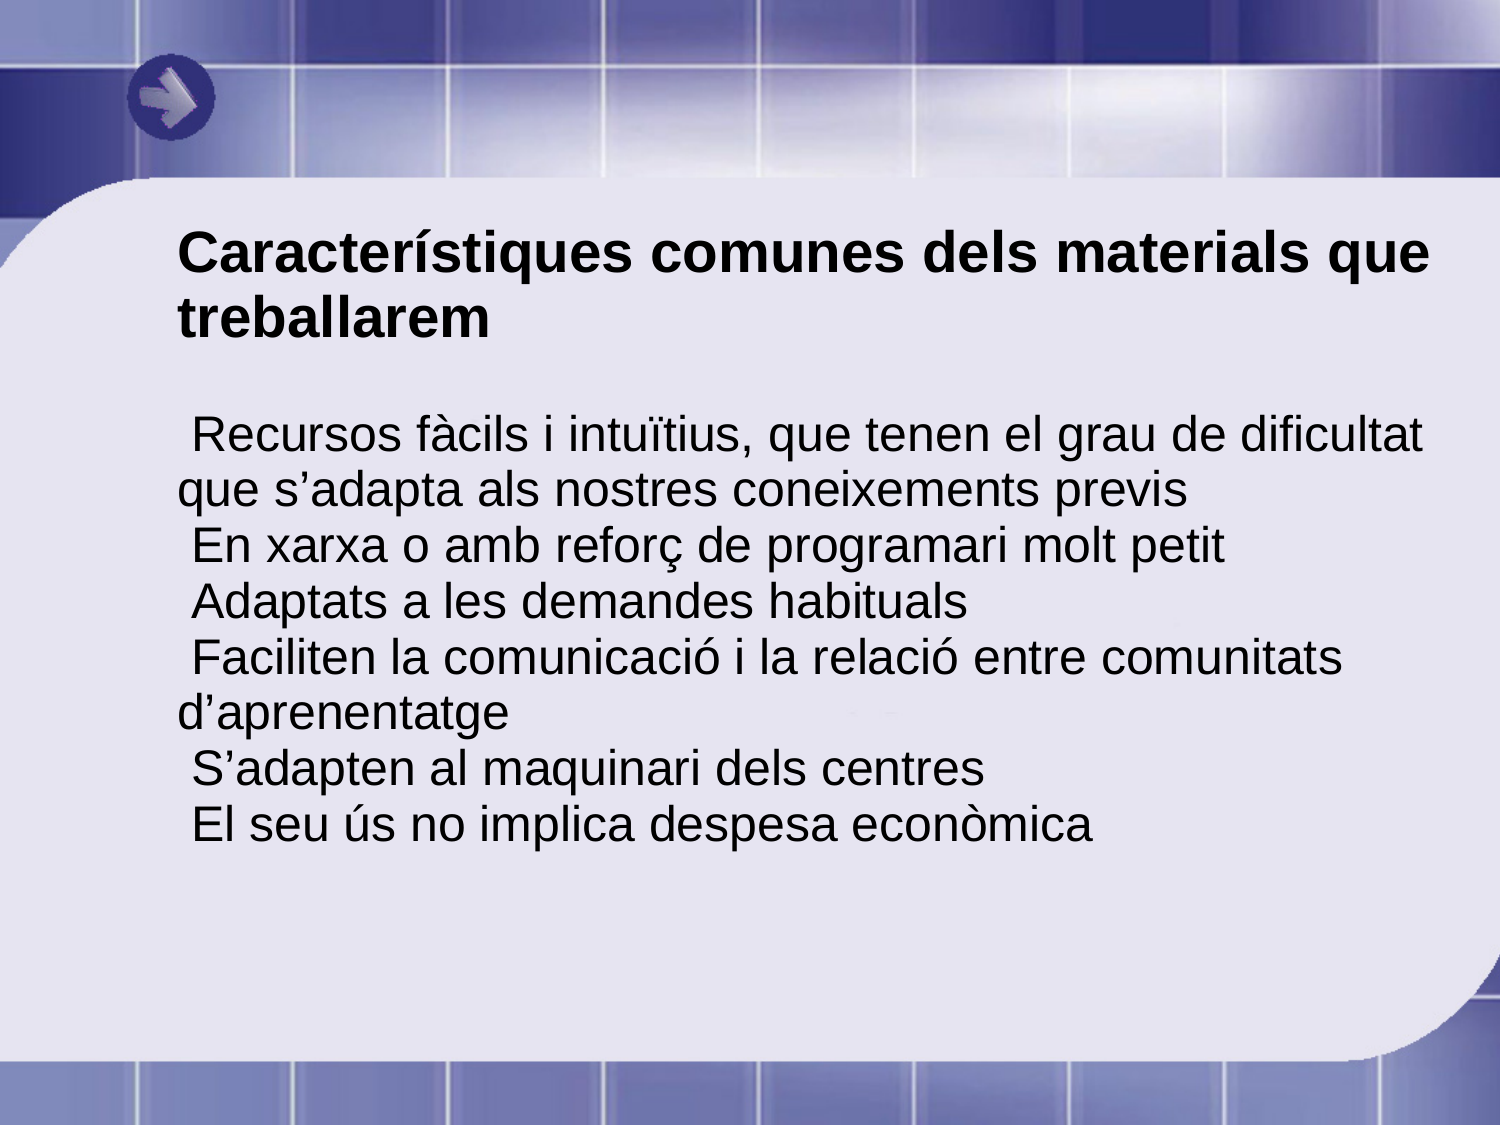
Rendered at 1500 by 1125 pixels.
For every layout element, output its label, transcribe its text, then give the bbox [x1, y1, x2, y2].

picture [0, 0, 1500, 1125]
text_box Característiques comunes dels materials que treballarem Recursos fàcils i intuïtius, que tenen el grau de dificultat que s’adapta als nostres coneixements previs En xarxa o amb reforç de programari molt petit Adaptats a les demandes habituals Faciliten la comunicació i la relació entre comunitats d’aprenentatge S’adapten al maquinari dels centres El seu ús no implica despesa econòmica [162, 212, 1478, 860]
